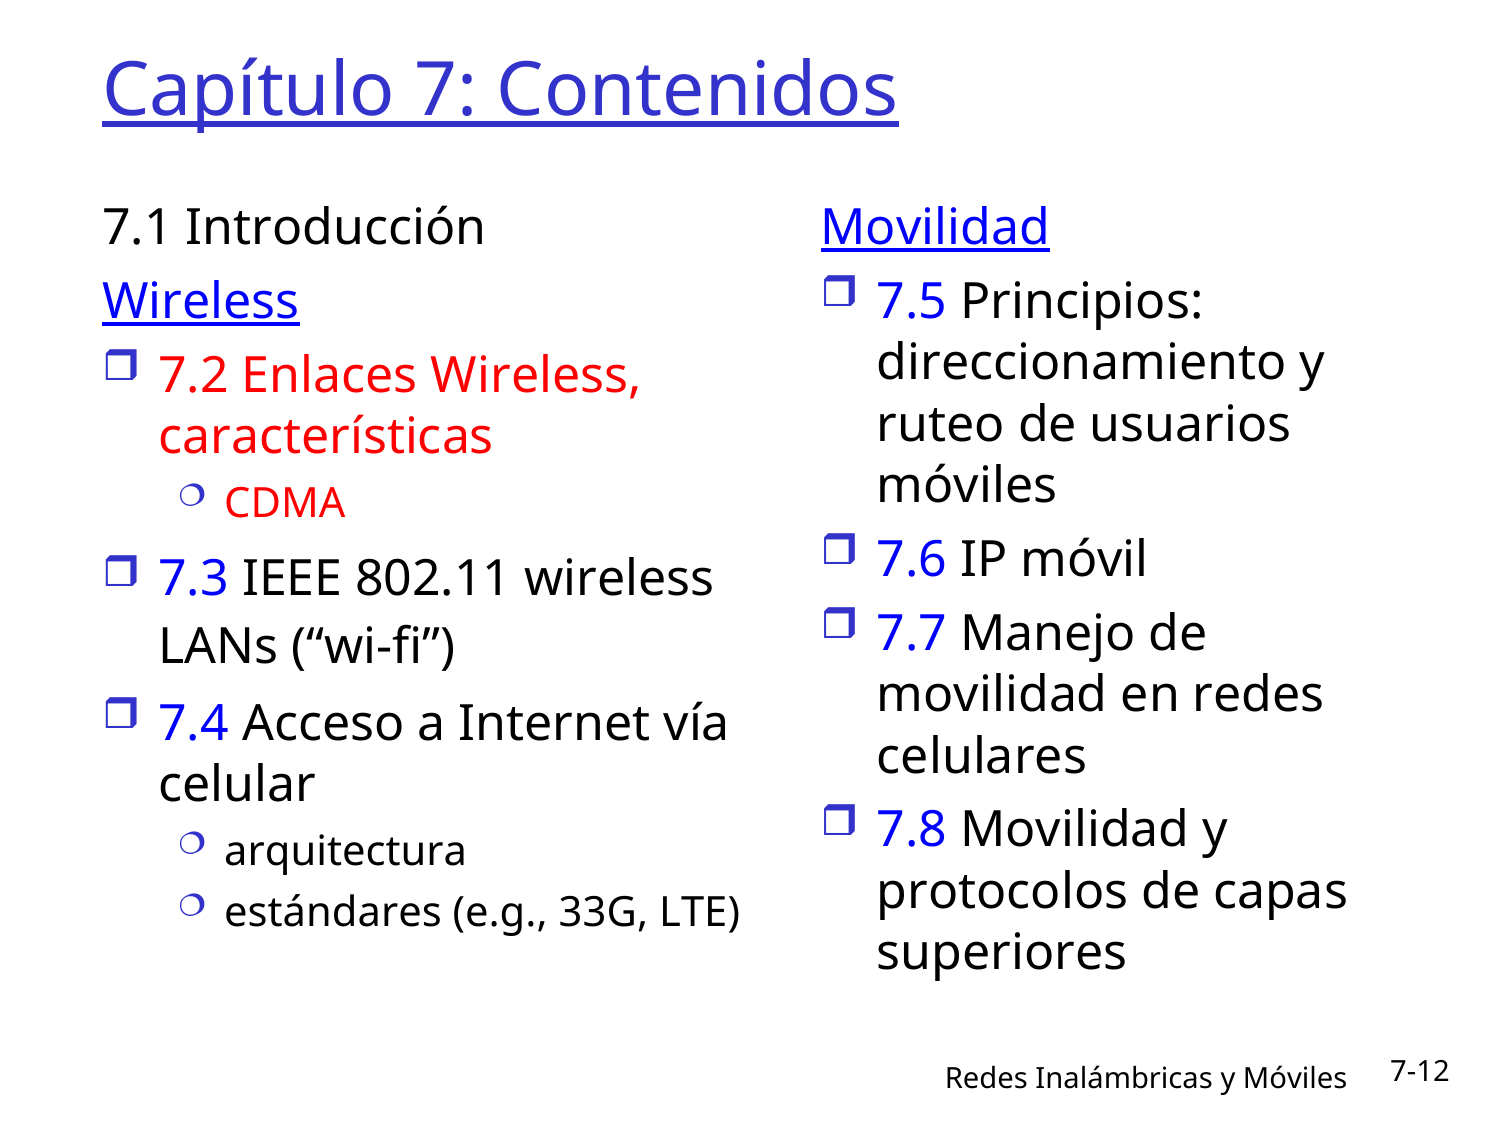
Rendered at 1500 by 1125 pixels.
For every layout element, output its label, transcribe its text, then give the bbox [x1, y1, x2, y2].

list Movilidad 7.5 Principios: direccionamiento y ruteo de usuarios móviles 7.6 IP móvil 7.7 Manejo de movilidad en redes celulares 7.8 Movilidad y protocolos de capas superiores [805, 187, 1428, 1013]
list 7.1 Introducción Wireless 7.2 Enlaces Wireless, características CDMA 7.3 IEEE 802.11 wireless LANs (“wi-fi”) 7.4 Acceso a Internet vía celular arquitectura estándares (e.g., 33G, LTE) [87, 187, 788, 1013]
title Capítulo 7: Contenidos [87, 23, 1363, 150]
